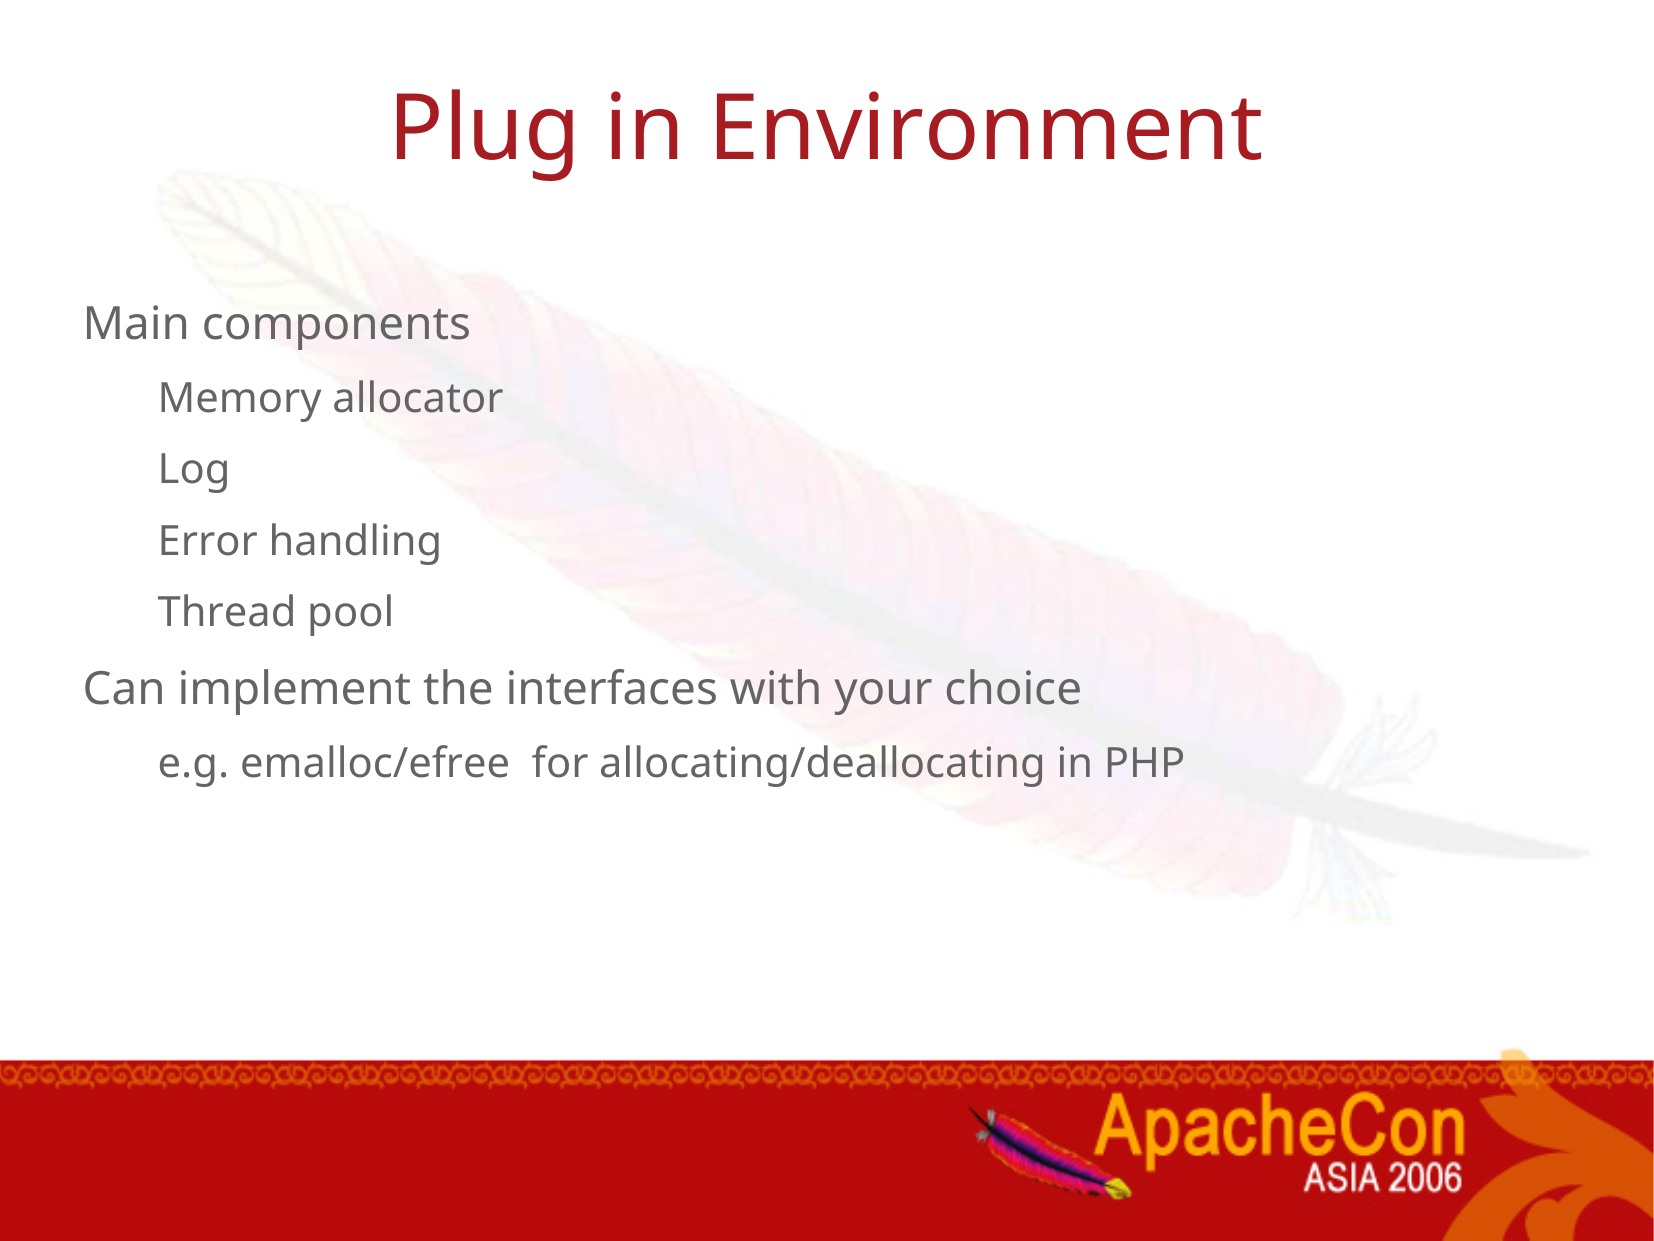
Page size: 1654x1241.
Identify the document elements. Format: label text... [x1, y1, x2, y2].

picture [0, 0, 1654, 1241]
title Plug in Environment [82, 20, 1571, 228]
list Main components Memory allocator Log Error handling Thread pool Can implement the interfaces with your choice e.g. emalloc/efree for allocating/deallocating in PHP [82, 290, 1571, 1109]
